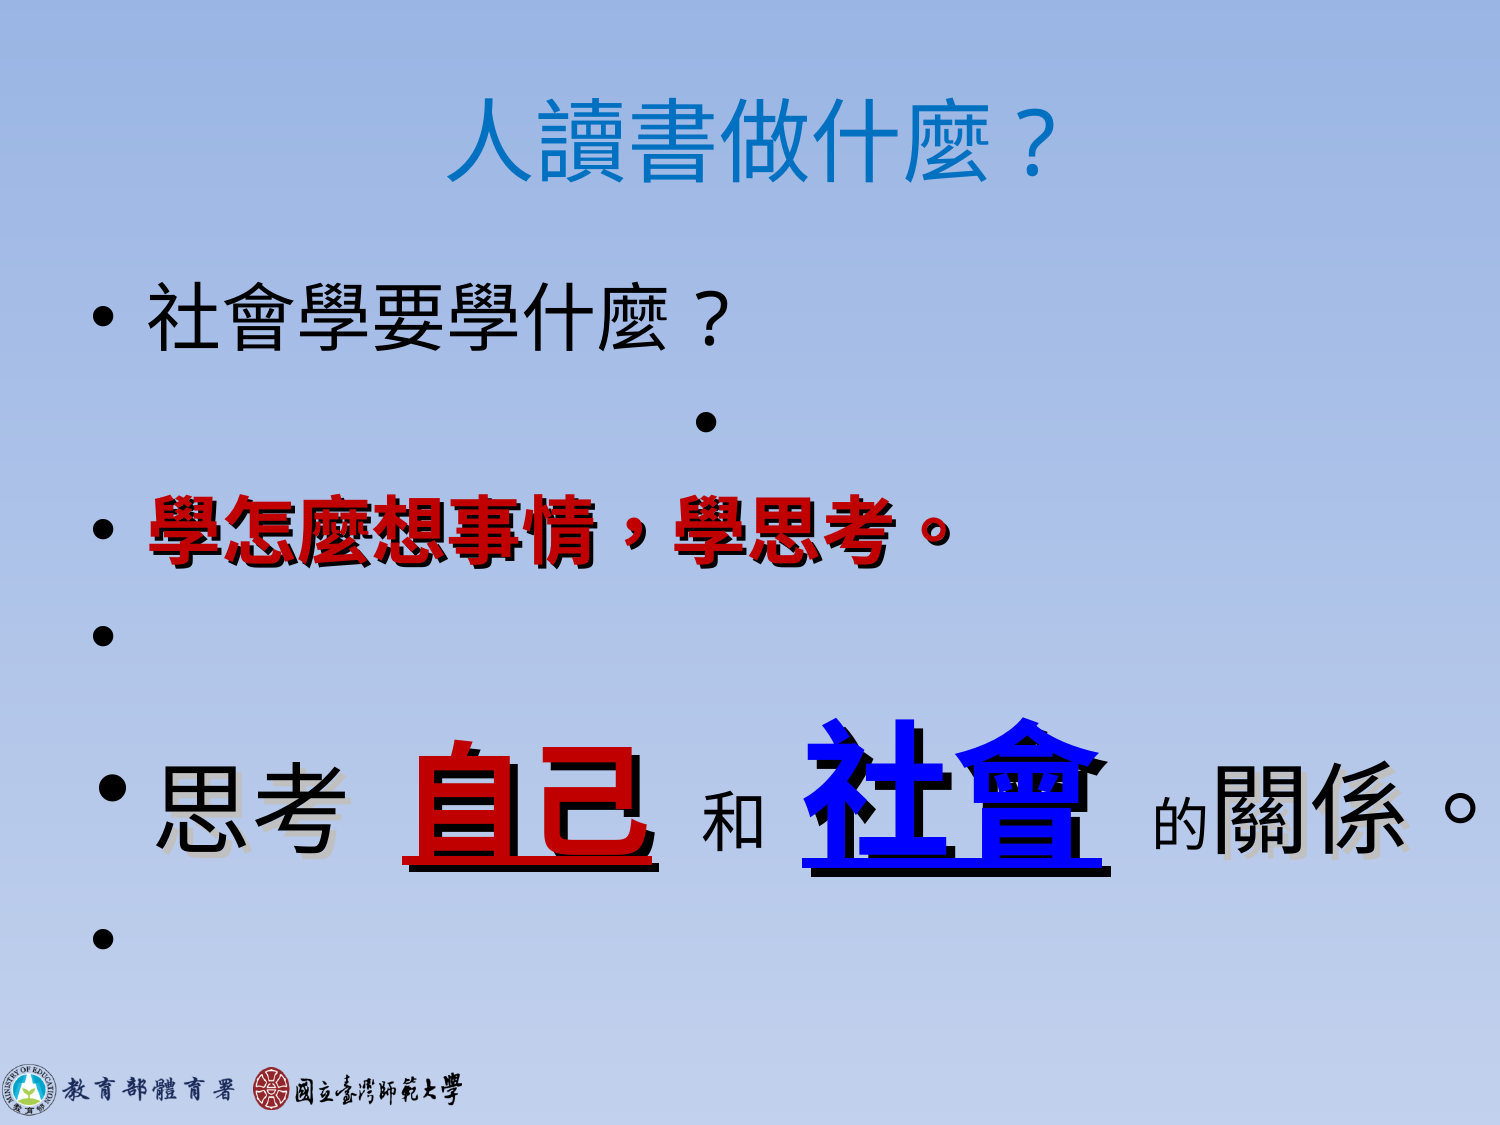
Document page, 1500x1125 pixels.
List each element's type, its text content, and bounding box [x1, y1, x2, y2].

title 人讀書做什麼? [75, 45, 1426, 233]
list 社會學要學什麼? 學怎麼想事情，學思考。 思考 自己 和 社會 的關係。 [75, 262, 1426, 1005]
